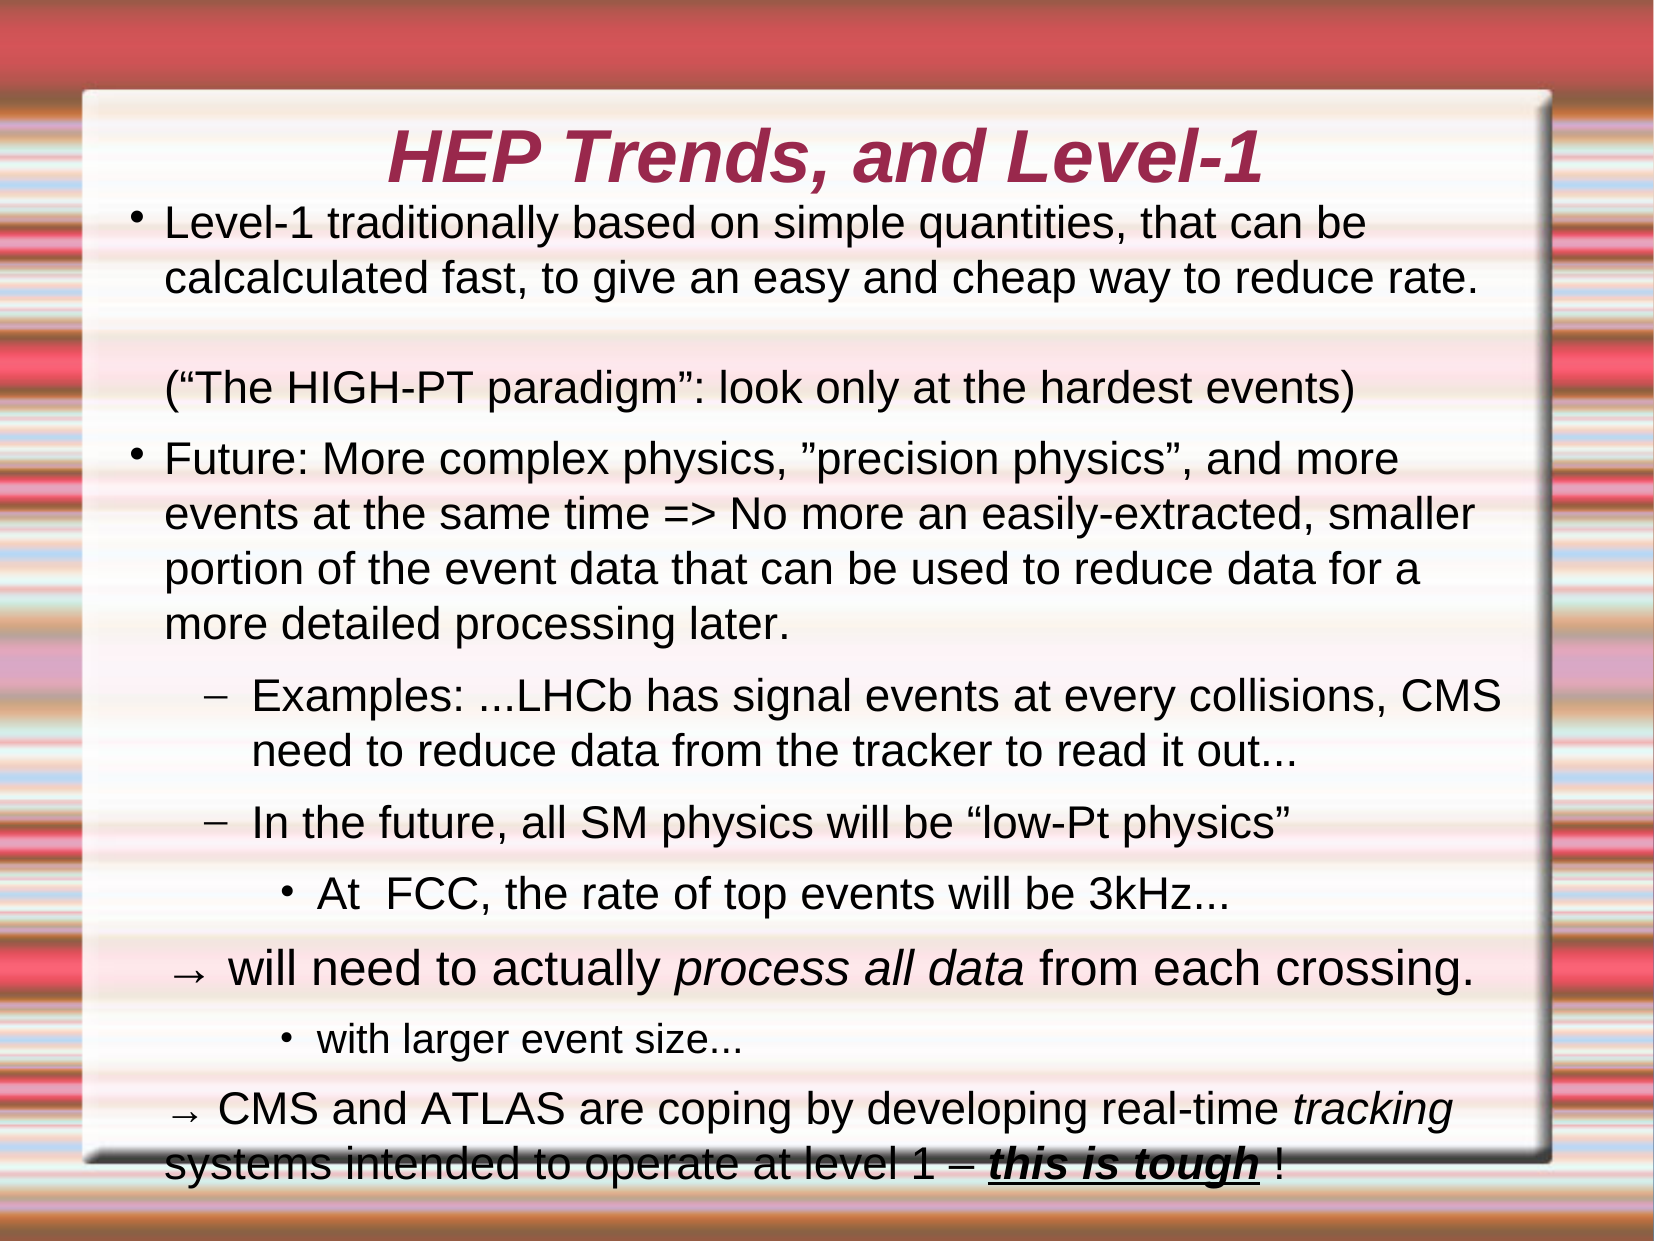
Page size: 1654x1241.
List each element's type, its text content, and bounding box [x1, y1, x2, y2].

text_box Level-1 traditionally based on simple quantities, that can be calcalculated fast, to give an easy and cheap way to reduce rate. (“The HIGH-PT paradigm”: look only at the hardest events) Future: More complex physics, ”precision physics”, and more events at the same time => No more an easily-extracted, smaller portion of the event data that can be used to reduce data for a more detailed processing later. Examples: ...LHCb has signal events at every collisions, CMS need to reduce data from the tracker to read it out... In the future, all SM physics will be “low-Pt physics” At FCC, the rate of top events will be 3kHz... → will need to actually process all data from each crossing. with larger event size... → CMS and ATLAS are coping by developing real-time tracking systems intended to operate at level 1 – this is tough ! [129, 188, 1510, 1051]
text_box HEP Trends, and Level-1 [121, 90, 1533, 215]
picture [0, 0, 1654, 1241]
